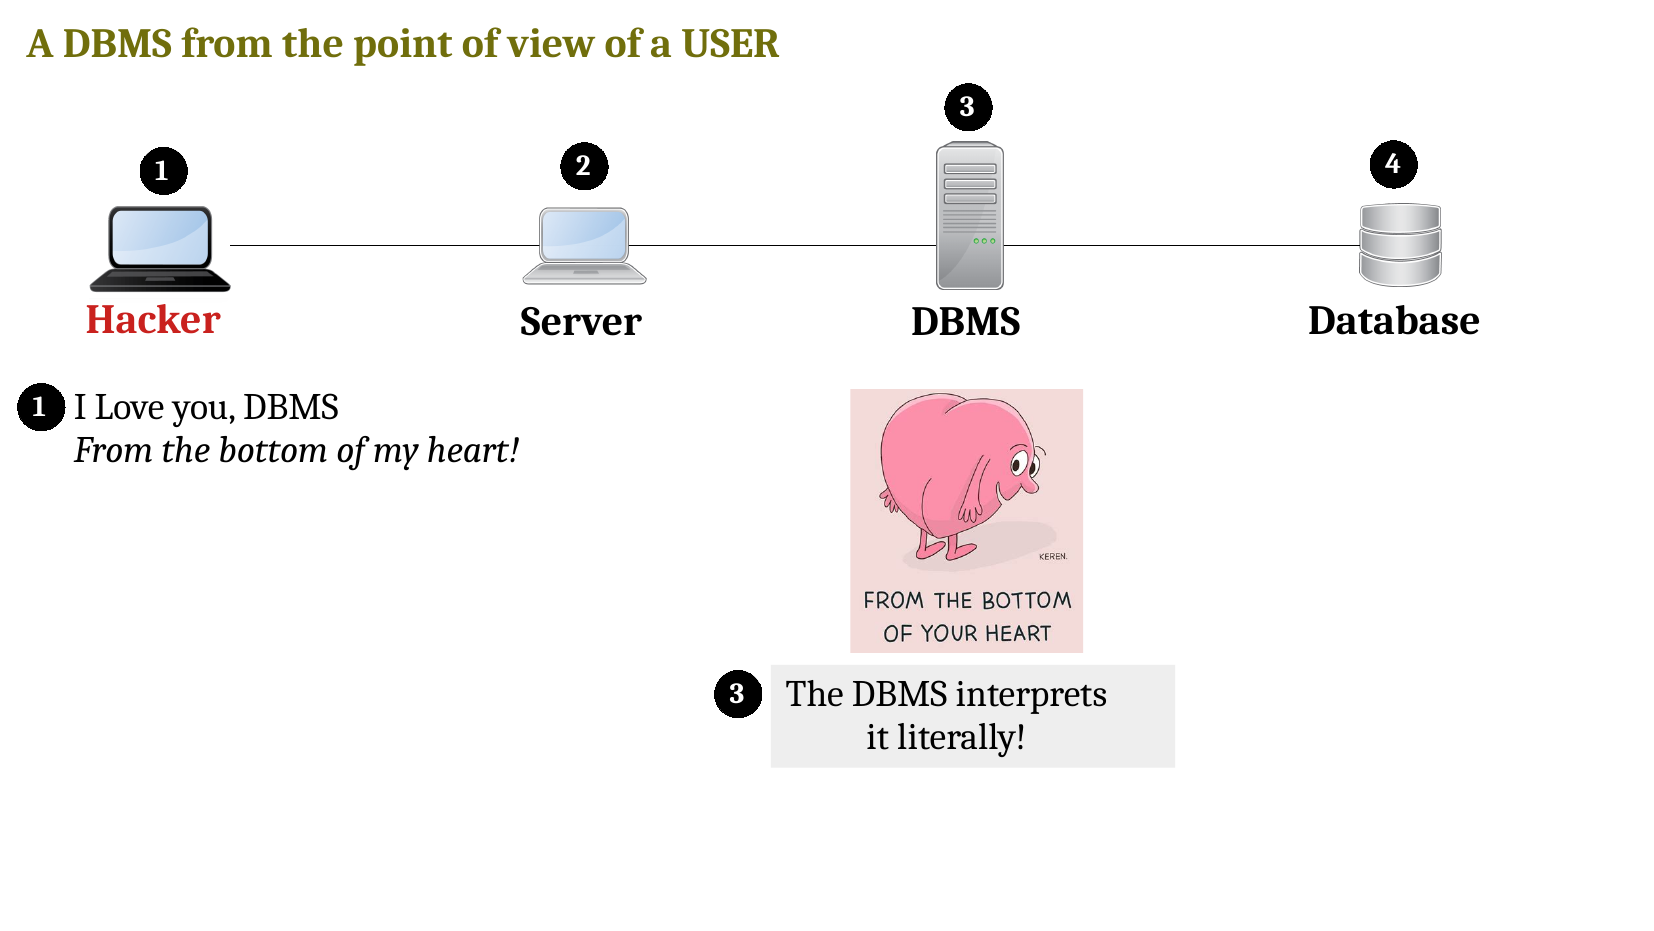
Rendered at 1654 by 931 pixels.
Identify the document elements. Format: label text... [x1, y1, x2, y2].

text_box Server [506, 290, 662, 355]
text_box DBMS [896, 290, 1040, 355]
text_box I Love you, DBMS From the bottom of my heart! [59, 378, 562, 481]
text_box The DBMS interprets it literally! [770, 664, 1176, 768]
picture [517, 202, 652, 290]
text_box 1 [140, 146, 188, 196]
picture [936, 141, 1004, 290]
text_box 3 [945, 82, 992, 132]
text_box Hacker [70, 288, 238, 353]
text_box 4 [1370, 139, 1418, 189]
text_box 2 [561, 141, 608, 191]
picture [1359, 203, 1442, 288]
text_box 1 [17, 382, 65, 432]
picture [83, 200, 237, 308]
text_box 3 [714, 669, 762, 719]
text_box A DBMS from the point of view of a USER [11, 12, 1193, 77]
text_box Database [1293, 289, 1501, 354]
picture [850, 389, 1084, 653]
